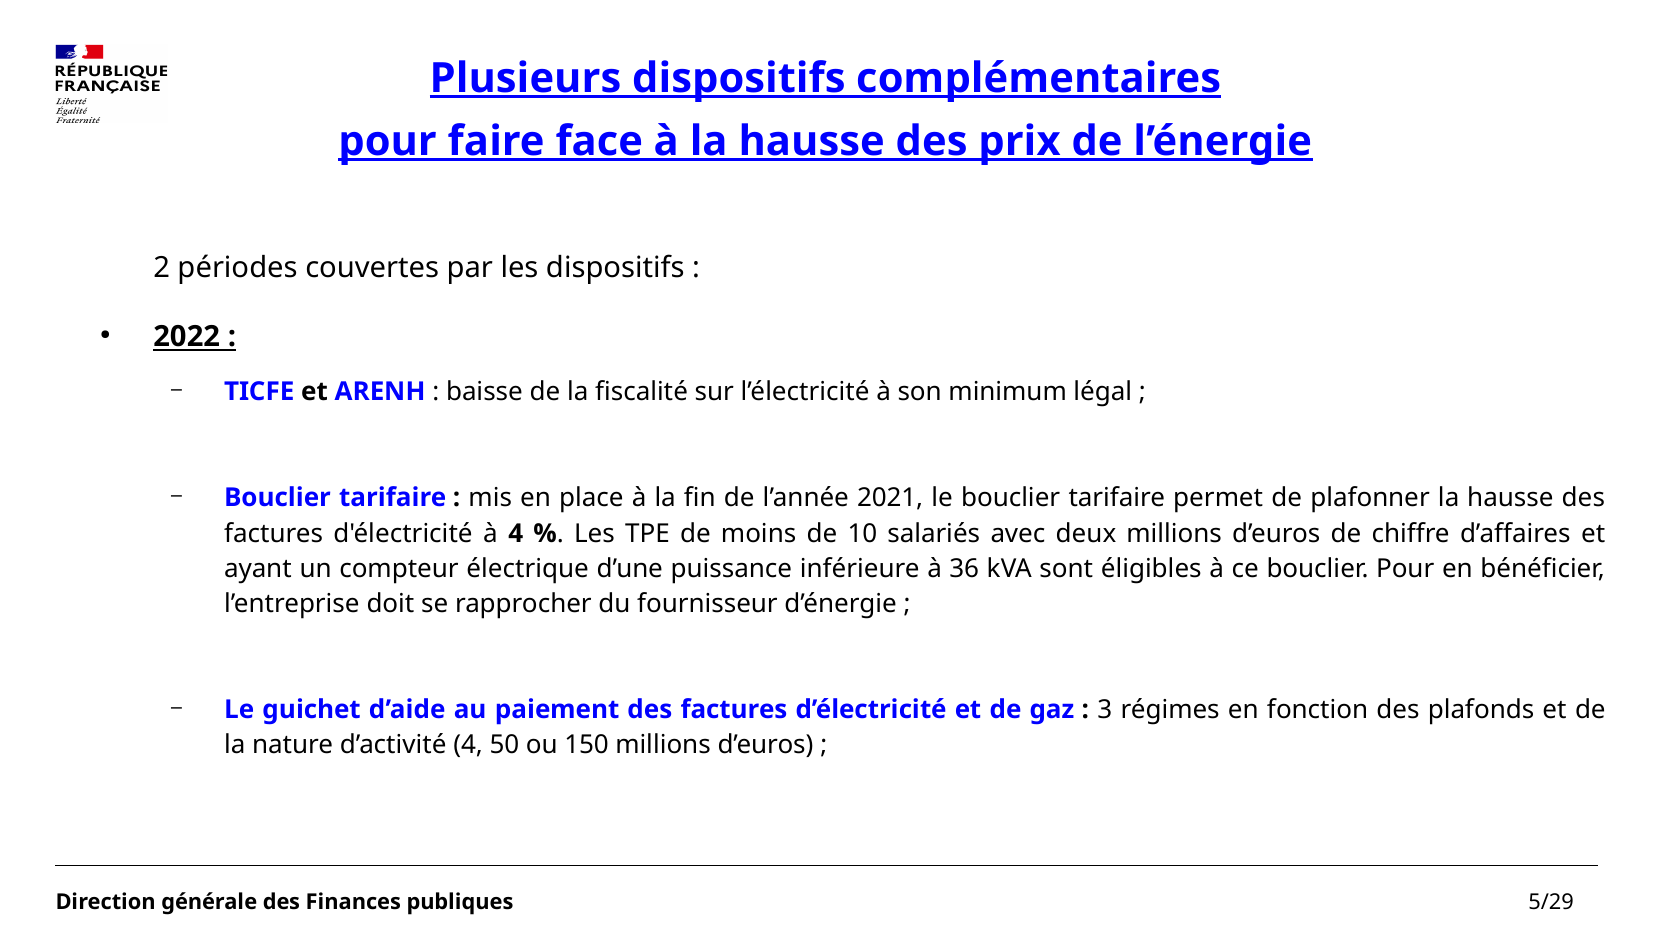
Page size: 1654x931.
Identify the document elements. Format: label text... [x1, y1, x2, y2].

list 2 périodes couvertes par les dispositifs : 2022 : TICFE et ARENH : baisse de la fiscalité sur l’électricité à son minimum légal ; Bouclier tarifaire : mis en place à la fin de l’année 2021, le bouclier tarifaire permet de plafonner la hausse des factures d'électricité à 4 %. Les TPE de moins de 10 salariés avec deux millions d’euros de chiffre d’affaires et ayant un compteur électrique d’une puissance inférieure à 36 kVA sont éligibles à ce bouclier. Pour en bénéficier, l’entreprise doit se rapprocher du fournisseur d’énergie ; Le guichet d’aide au paiement des factures d’électricité et de gaz : 3 régimes en fonction des plafonds et de la nature d’activité (4, 50 ou 150 millions d’euros) ; [82, 177, 1607, 842]
list Plusieurs dispositifs complémentaires pour faire face à la hausse des prix de l’énergie [38, 47, 1583, 189]
